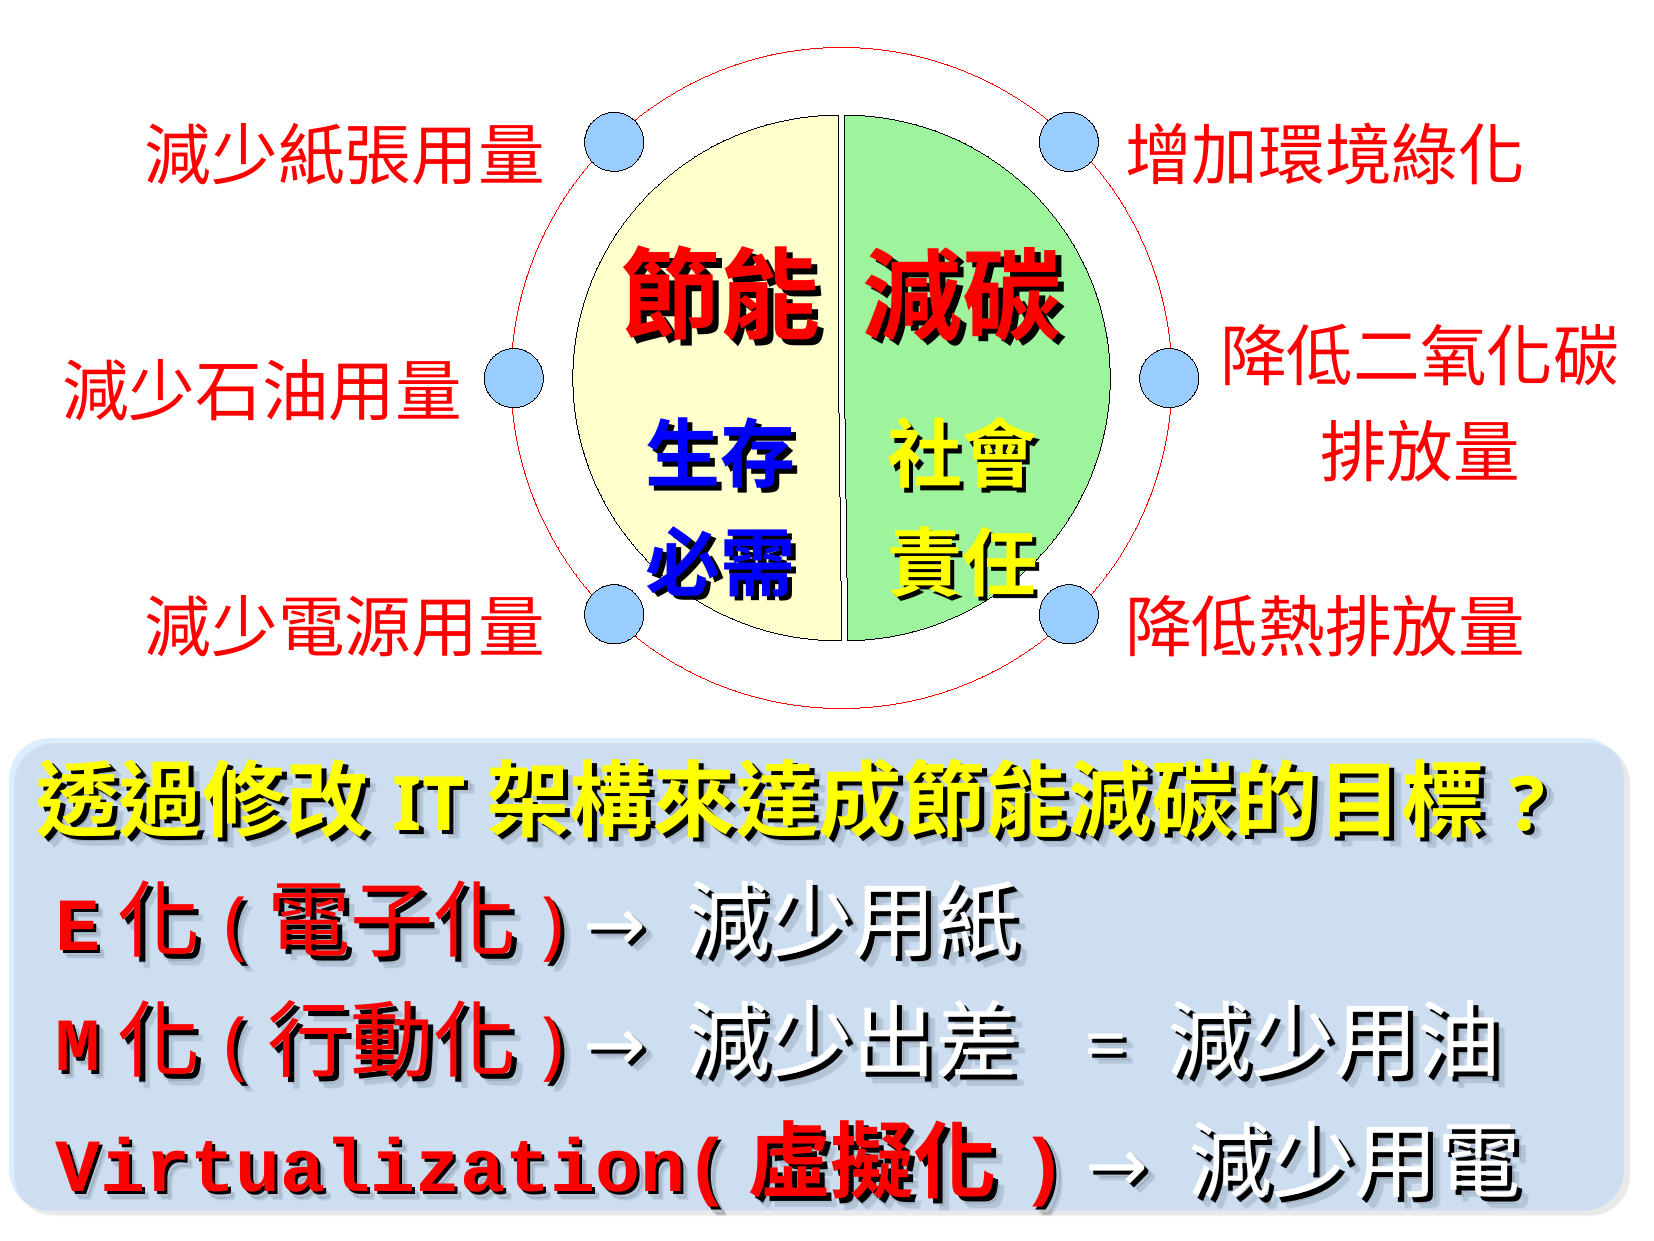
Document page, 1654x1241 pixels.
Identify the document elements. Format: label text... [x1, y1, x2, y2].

text_box [635, 115, 839, 208]
text_box [572, 258, 602, 498]
text_box 透過修改IT架構來達成節能減碳的目標? E化(電子化) → 減少用紙 M化(行動化) → 減少出差 = 減少用油 Virtualization(虛擬化) → 減少用電 [9, 738, 1625, 1211]
text_box [987, 554, 1006, 558]
text_box [662, 561, 667, 576]
text_box [846, 554, 986, 641]
text_box 減少石油用量 [47, 330, 491, 426]
text_box [844, 115, 1048, 208]
text_box 節能 生存 必需 [602, 208, 839, 554]
text_box [1081, 258, 1111, 498]
text_box 減少紙張用量 [129, 94, 573, 190]
text_box 減少電源用量 [129, 566, 573, 662]
text_box [681, 554, 687, 561]
text_box [987, 567, 1006, 600]
text_box [1139, 348, 1198, 408]
text_box [584, 112, 644, 172]
text_box 降低熱排放量 [1110, 566, 1625, 662]
text_box [1039, 112, 1099, 172]
text_box [641, 554, 653, 564]
text_box 降低二氧化碳排放量 [1198, 295, 1642, 471]
text_box [484, 348, 544, 408]
text_box [681, 412, 842, 641]
text_box [1039, 584, 1099, 644]
text_box [584, 584, 644, 644]
text_box [1020, 554, 1042, 562]
text_box 減碳 社會 責任 [844, 208, 1081, 554]
text_box 增加環境綠化 [1110, 94, 1554, 190]
